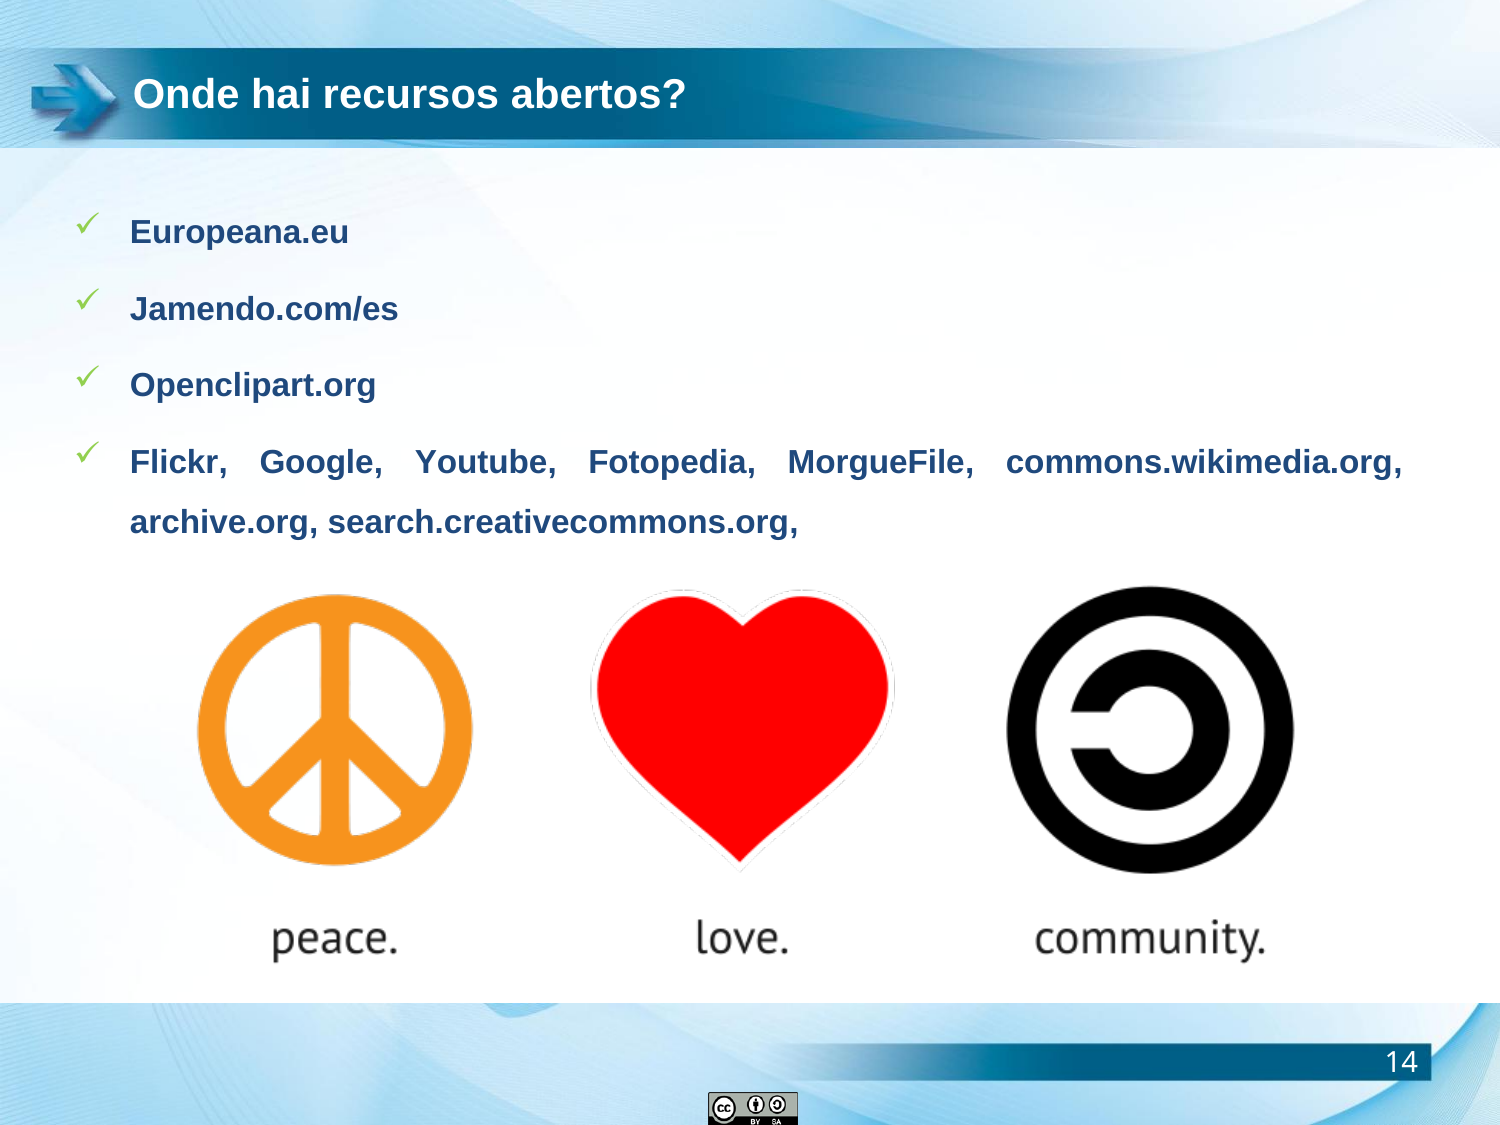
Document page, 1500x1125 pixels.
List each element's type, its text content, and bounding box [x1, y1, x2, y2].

text_box <número> [1359, 1034, 1433, 1092]
text_box Onde hai recursos abertos? [118, 59, 703, 124]
picture [0, 0, 1500, 1125]
text_box Europeana.eu Jamendo.com/es Openclipart.org Flickr, Google, Youtube, Fotopedia, MorgueFile, commons.wikimedia.org, archive.org, search.creativecommons.org, [58, 182, 1418, 548]
